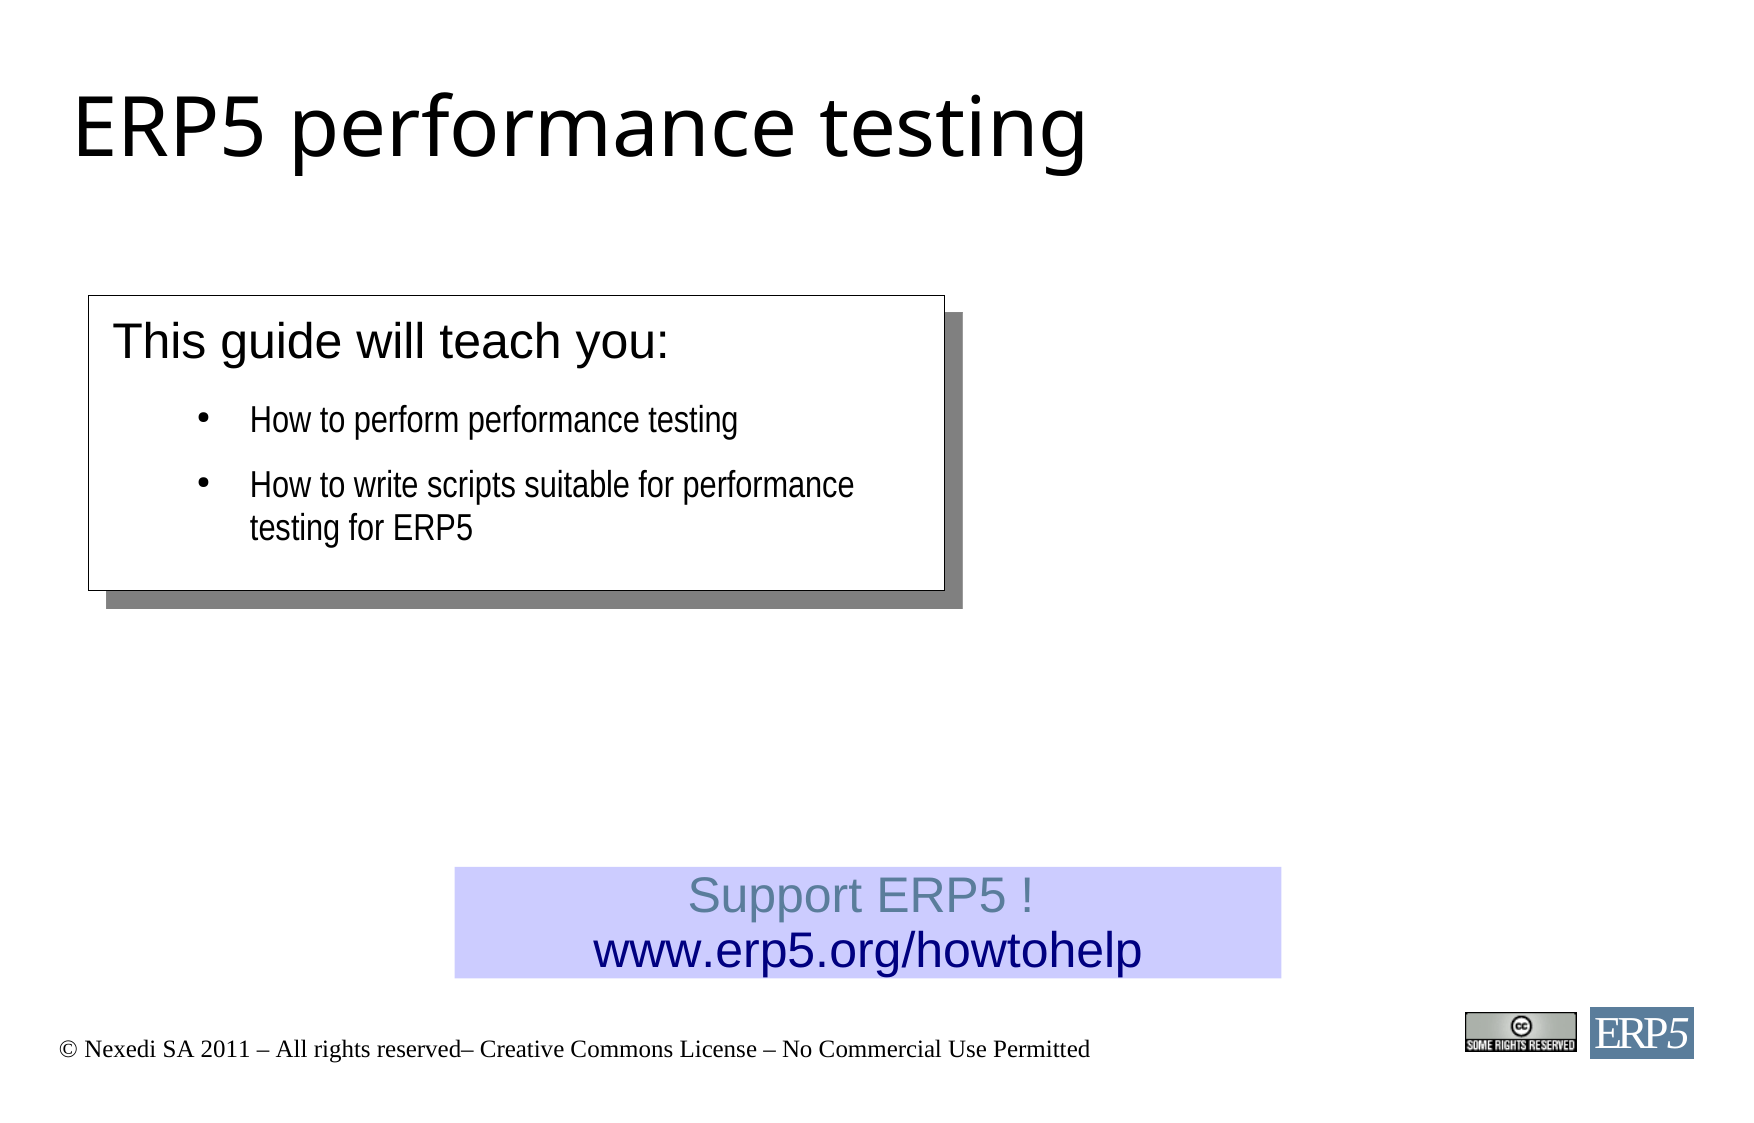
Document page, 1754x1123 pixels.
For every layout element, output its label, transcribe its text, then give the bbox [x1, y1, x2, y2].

picture [1465, 1012, 1577, 1052]
text_box Support ERP5 ! www.erp5.org/howtohelp [454, 866, 1282, 979]
title ERP5 performance testing [71, 63, 1707, 187]
text_box This guide will teach you: [112, 312, 762, 369]
text_box [88, 295, 945, 591]
list How to perform performance testing How to write scripts suitable for performance testing for ERP5 [179, 397, 861, 547]
